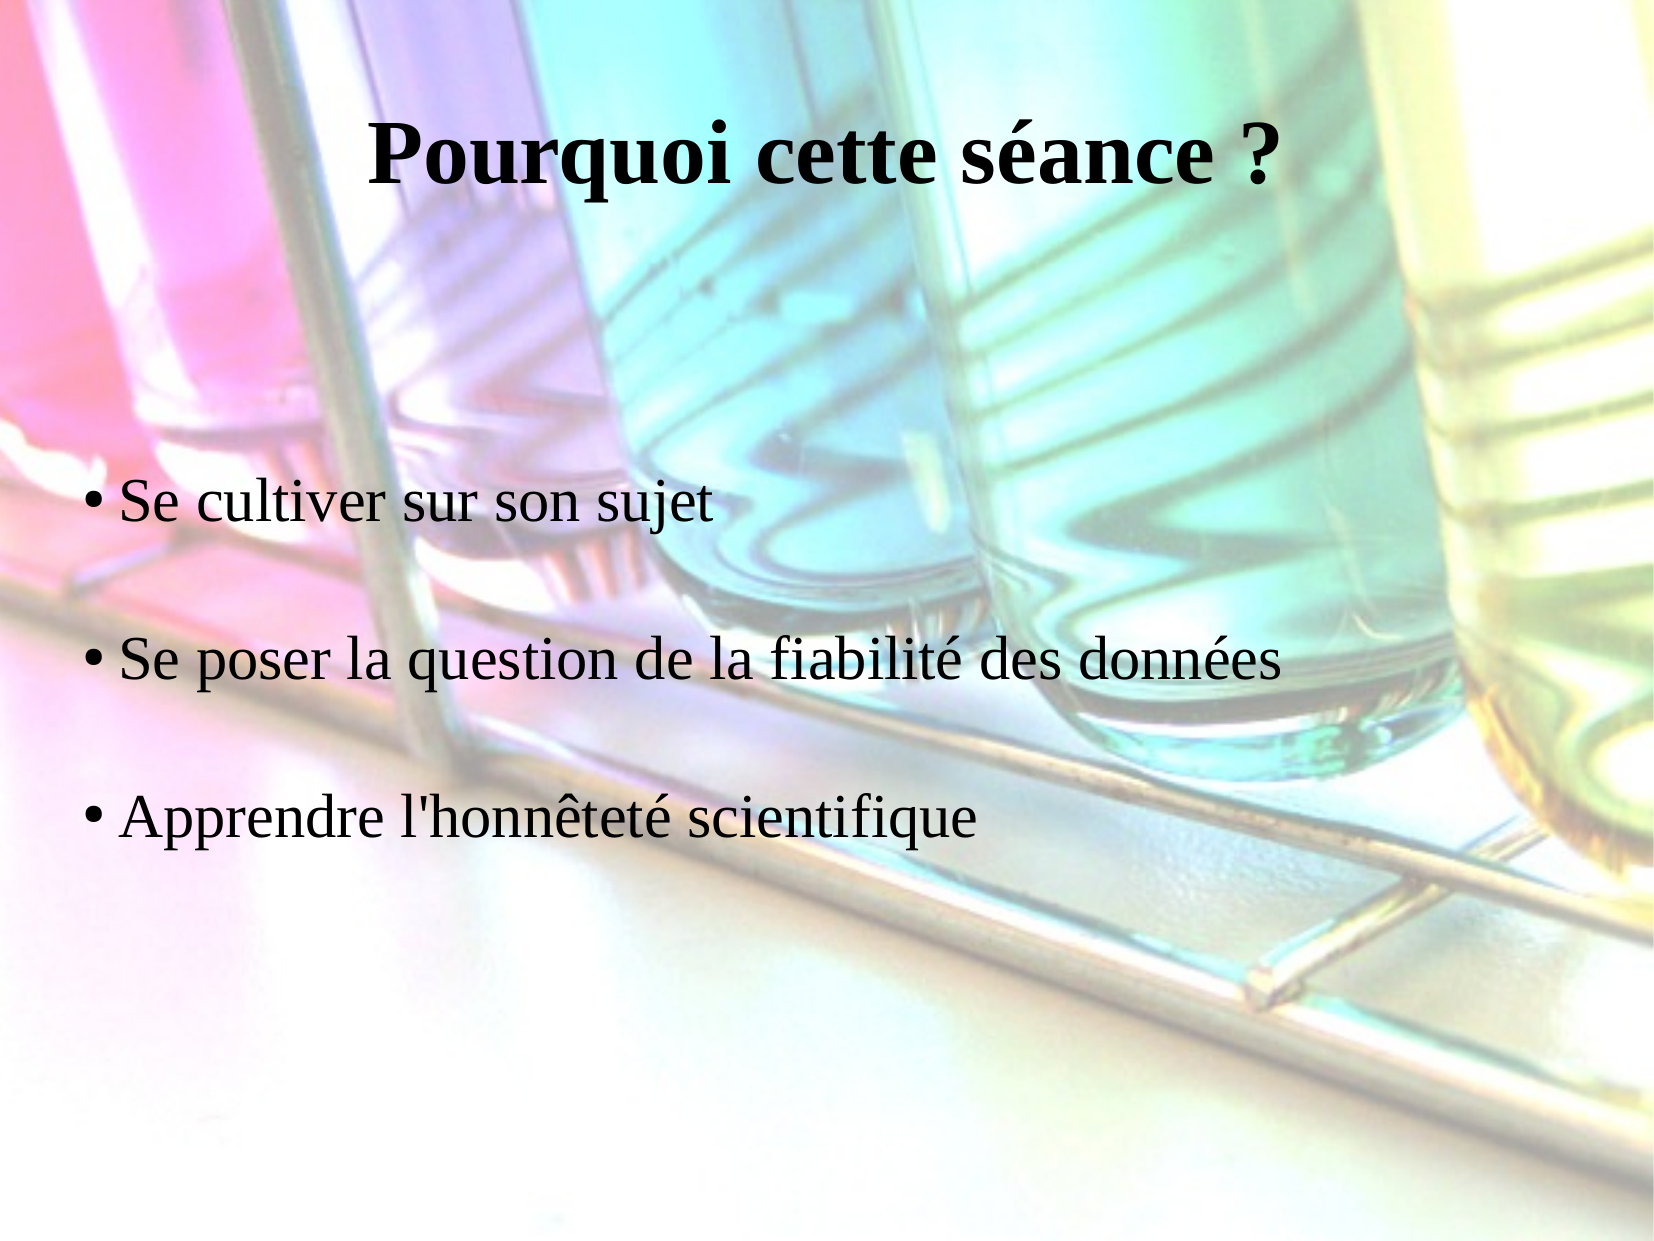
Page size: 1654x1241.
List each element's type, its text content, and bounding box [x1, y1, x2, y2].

text_box Se cultiver sur son sujet Se poser la question de la fiabilité des données Apprendre l'honnêteté scientifique [82, 340, 1571, 977]
picture [0, 0, 1654, 1241]
title Pourquoi cette séance ? [82, 49, 1571, 257]
